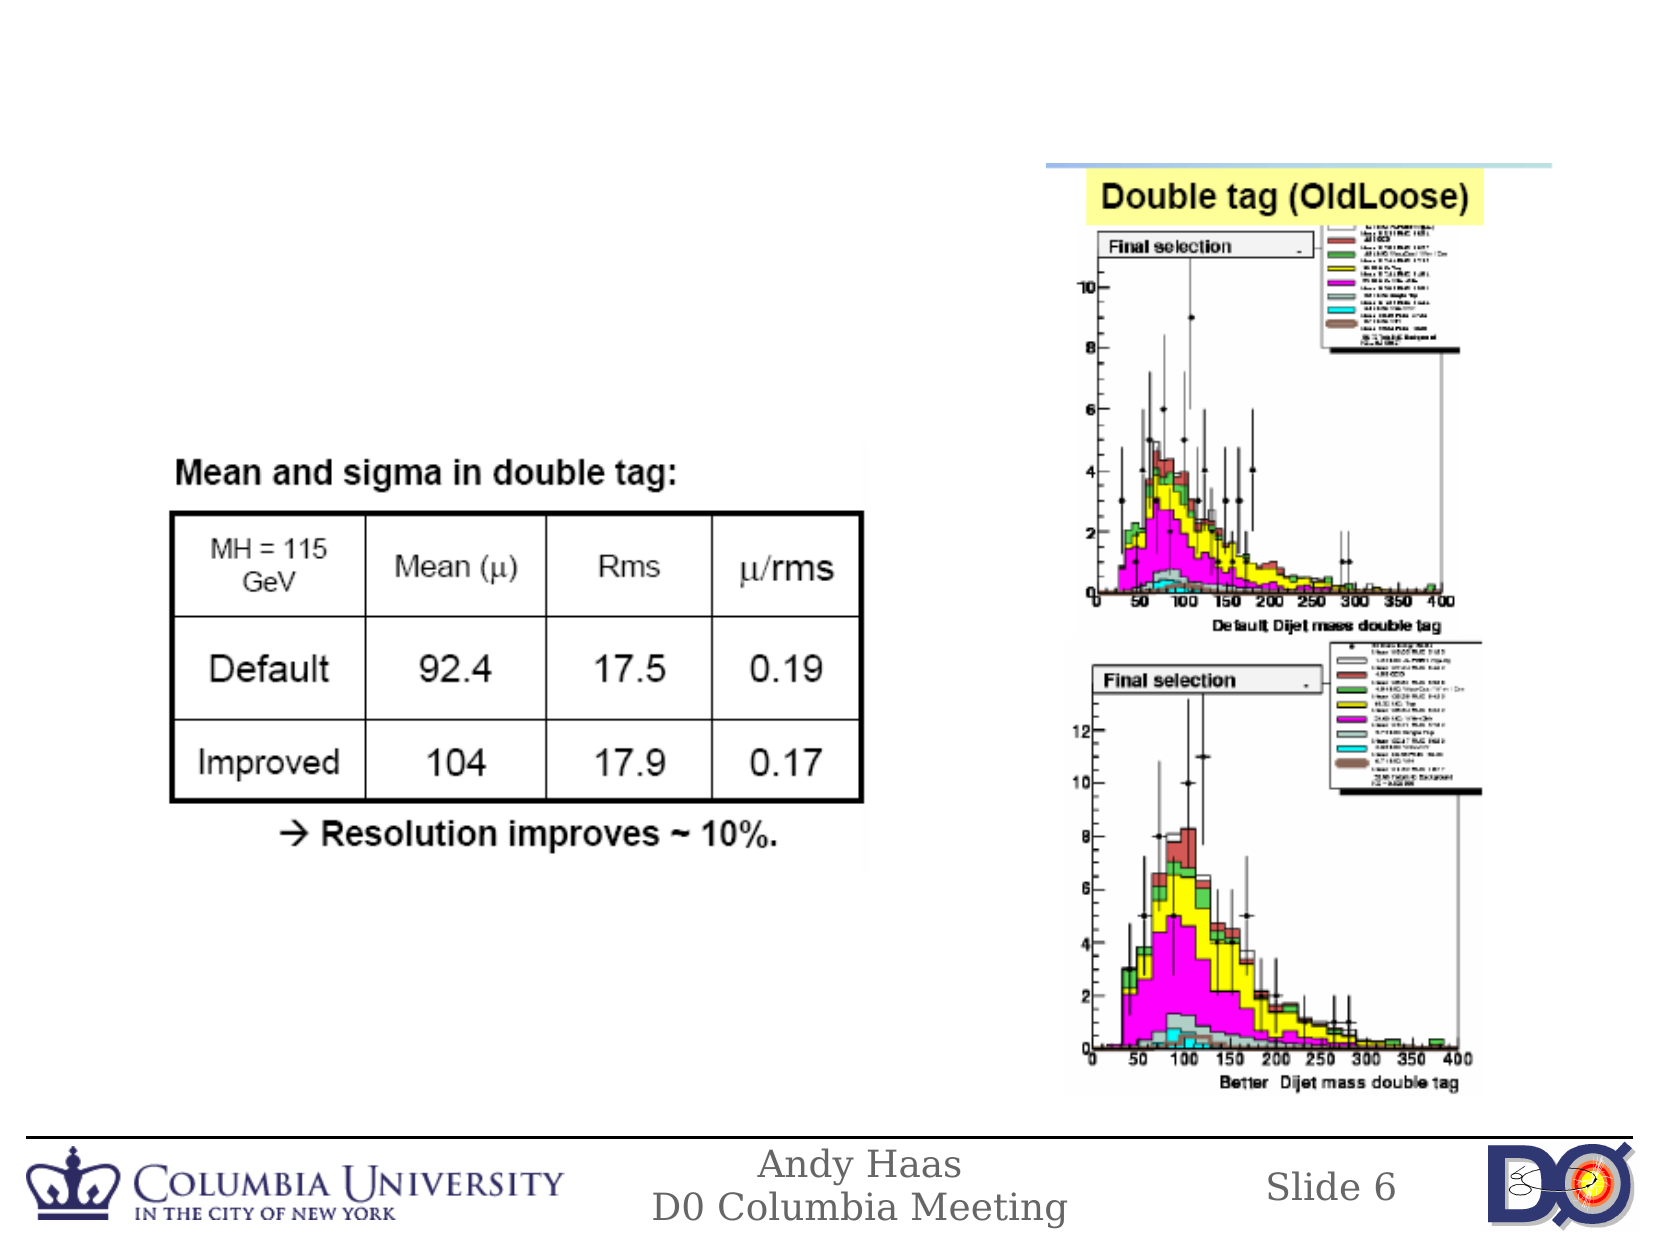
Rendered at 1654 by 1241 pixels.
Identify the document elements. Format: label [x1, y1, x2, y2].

picture [1046, 163, 1569, 1096]
picture [155, 441, 870, 874]
picture [26, 1146, 565, 1220]
picture [1479, 1140, 1639, 1233]
